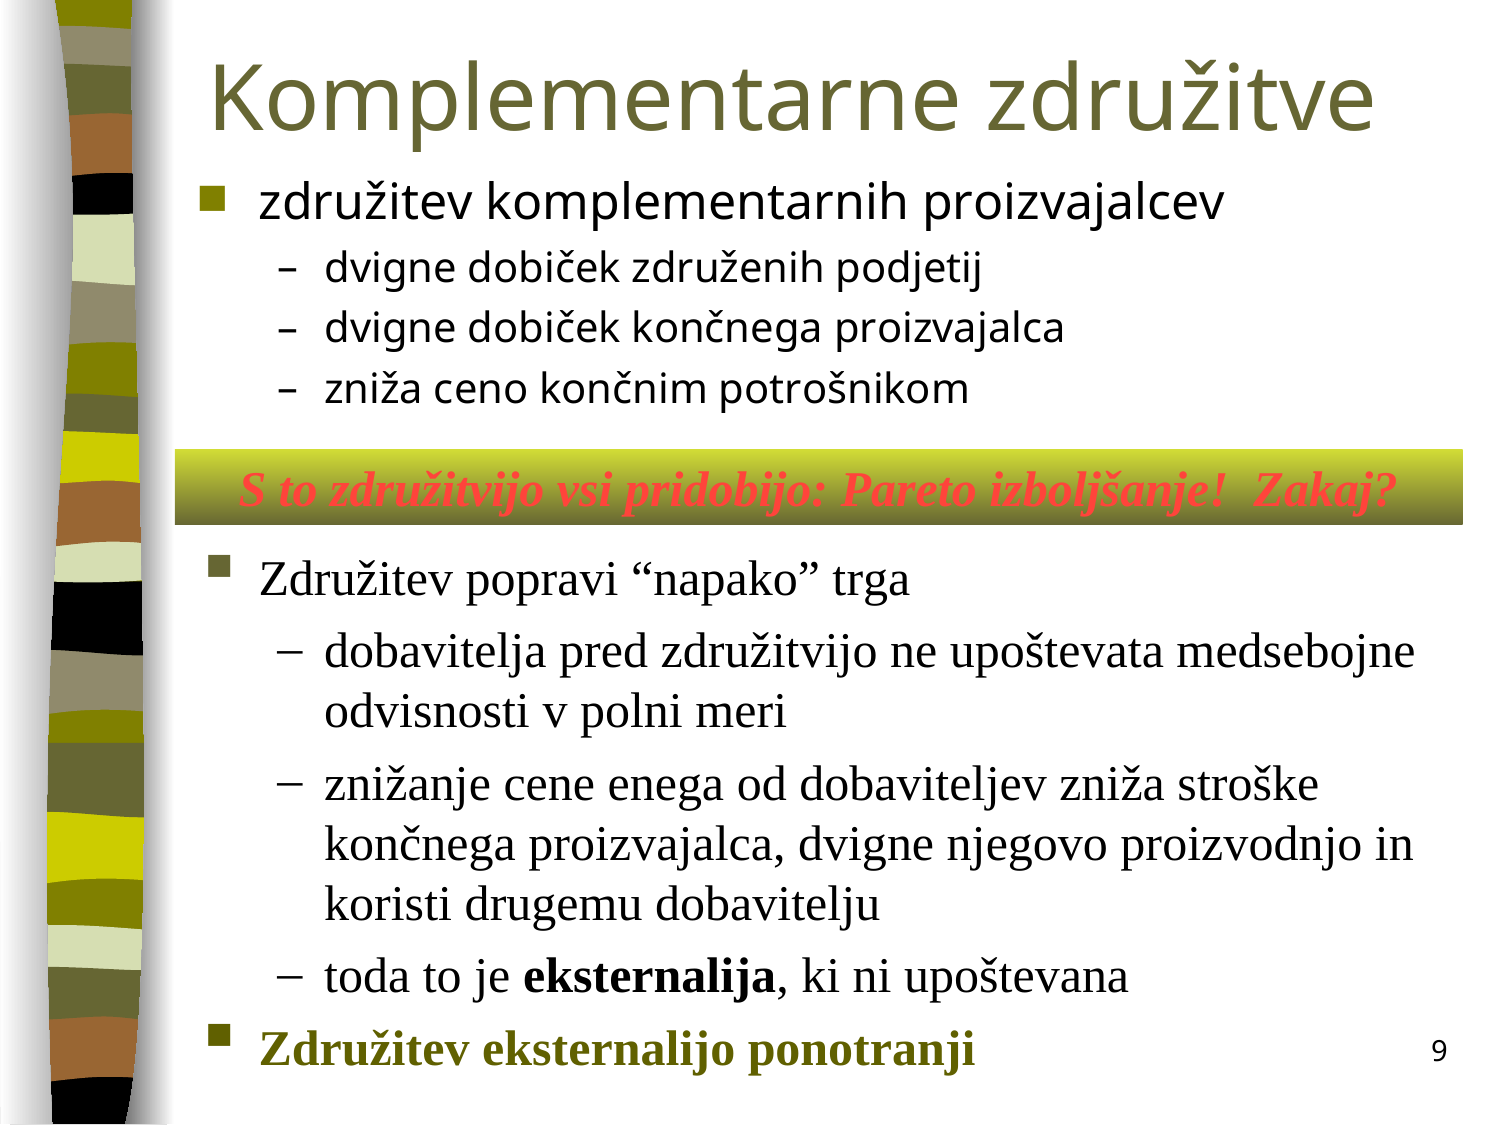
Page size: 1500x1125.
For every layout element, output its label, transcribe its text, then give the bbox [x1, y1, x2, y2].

title Komplementarne združitve [192, 0, 1468, 188]
text_box S to združitvijo vsi pridobijo: Pareto izboljšanje! Zakaj? [174, 449, 1463, 525]
list združitev komplementarnih proizvajalcev dvigne dobiček združenih podjetij dvigne dobiček končnega proizvajalca zniža ceno končnim potrošnikom [187, 162, 1438, 425]
text_box Združitev popravi “napako” trga dobavitelja pred združitvijo ne upoštevata medsebojne odvisnosti v polni meri znižanje cene enega od dobaviteljev zniža stroške končnega proizvajalca, dvigne njegovo proizvodnjo in koristi drugemu dobavitelju toda to je eksternalija, ki ni upoštevana Združitev eksternalijo ponotranji [187, 537, 1463, 950]
text_box <number> [1149, 1025, 1463, 1101]
